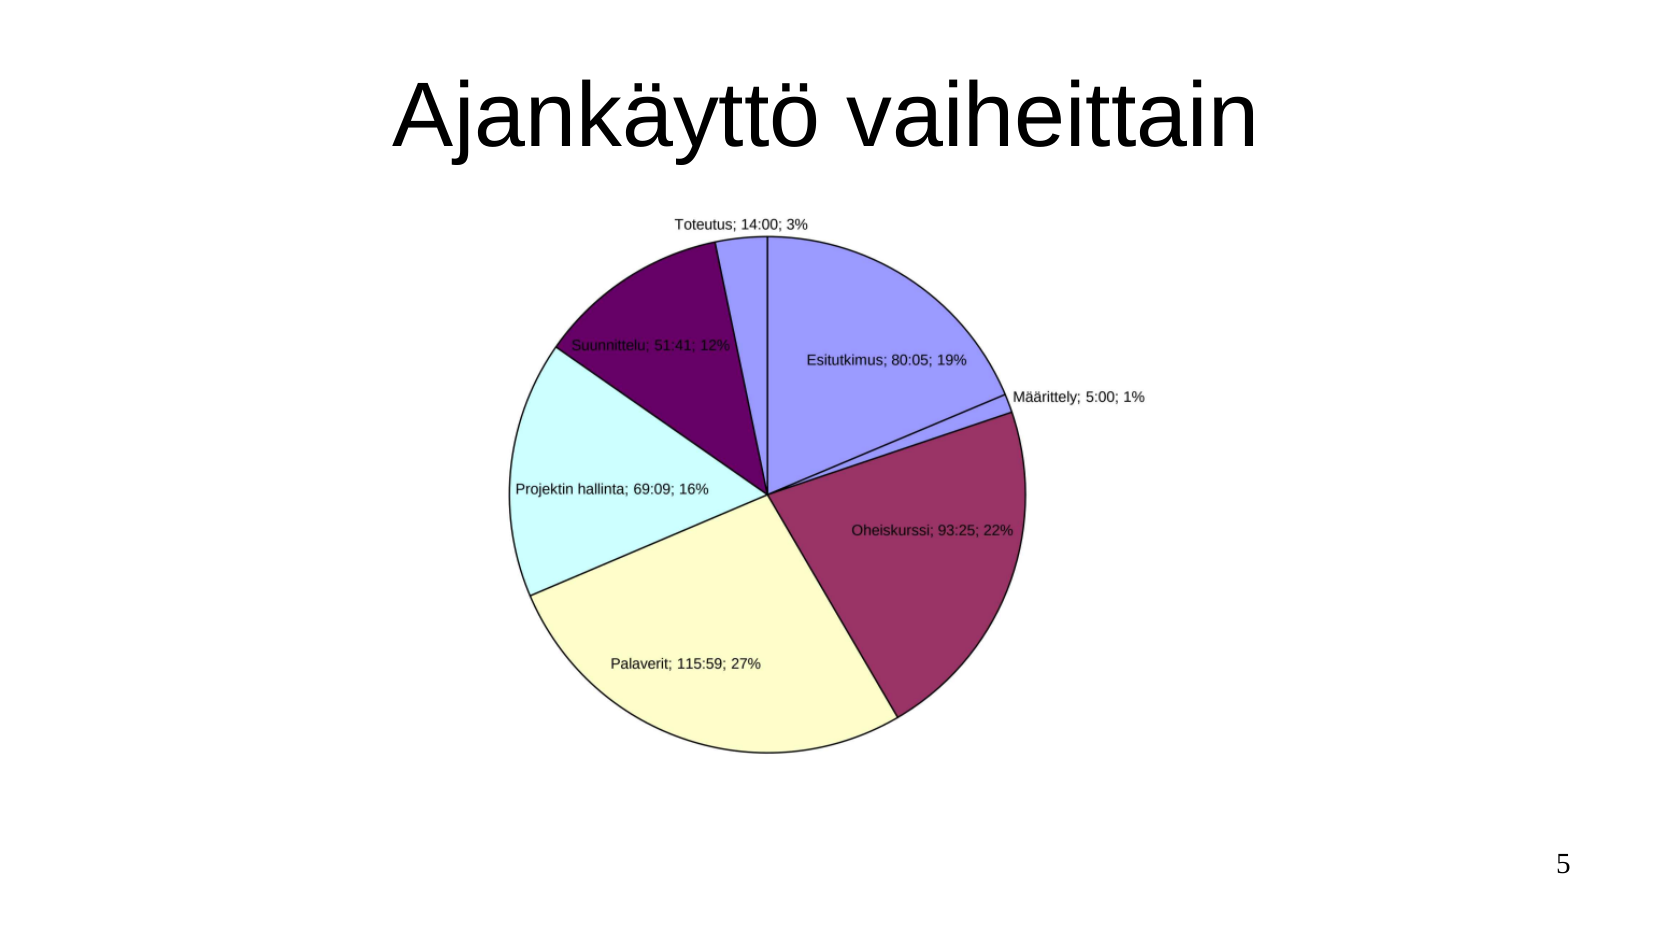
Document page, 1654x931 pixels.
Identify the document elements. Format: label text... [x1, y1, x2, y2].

title Ajankäyttö vaiheittain [82, 37, 1571, 193]
picture [506, 217, 1147, 758]
